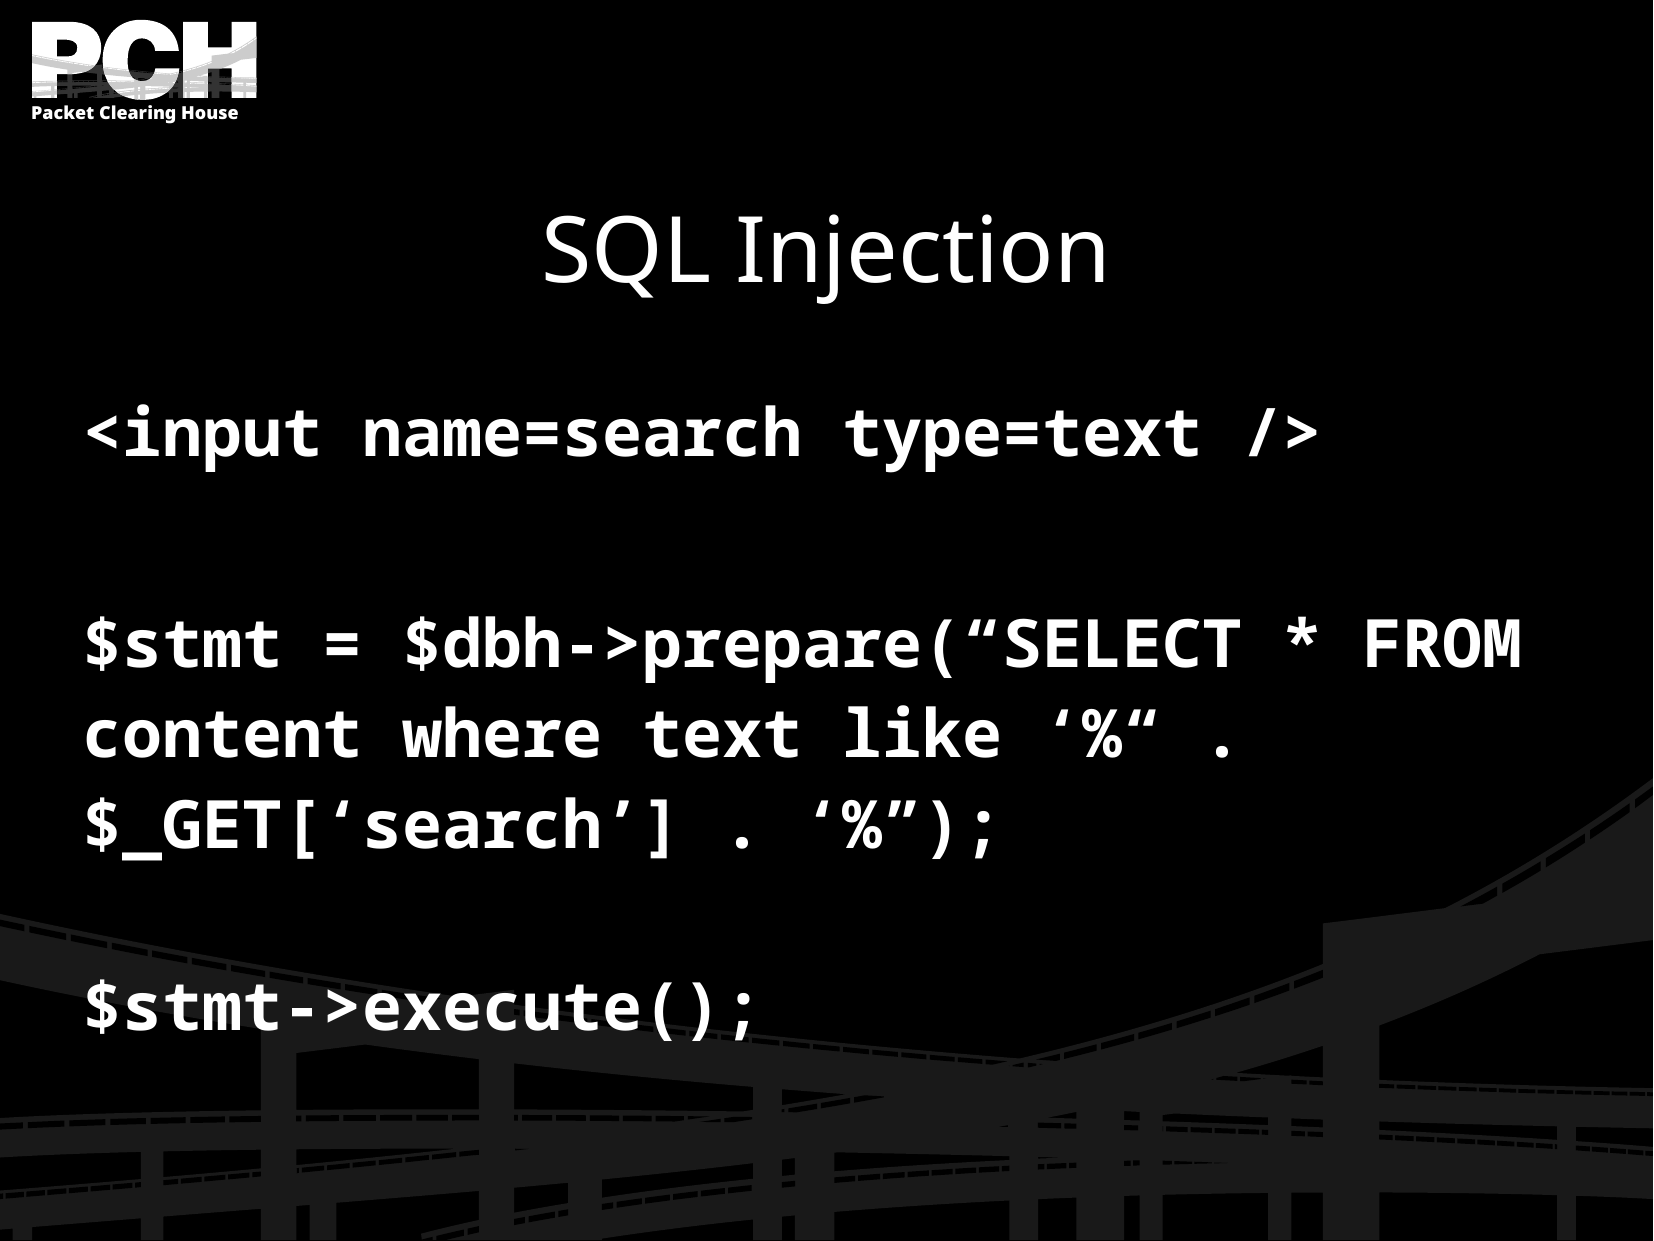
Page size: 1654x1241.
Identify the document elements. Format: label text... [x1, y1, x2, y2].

list <input name=search type=text /> $stmt = $dbh->prepare(“SELECT * FROM content where text like ‘%“ . $_GET[‘search’] . ‘%”); $stmt->execute(); [82, 384, 1571, 1105]
title SQL Injection [82, 143, 1571, 352]
